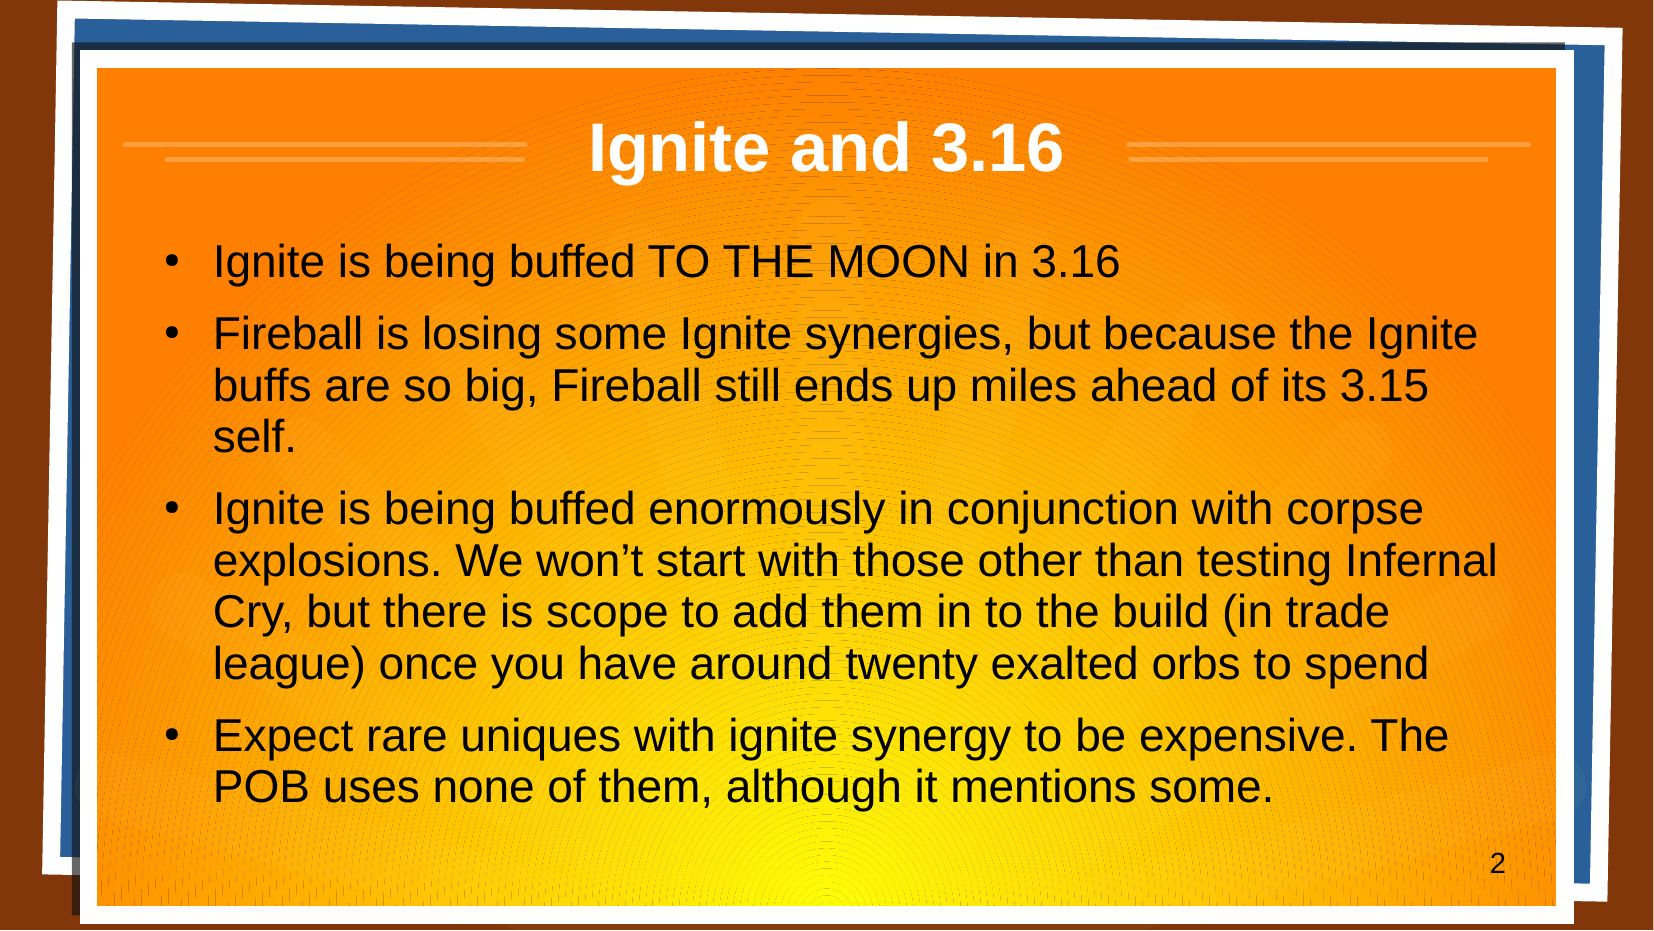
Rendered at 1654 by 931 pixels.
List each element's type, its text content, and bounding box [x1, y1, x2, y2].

title Ignite and 3.16 [531, 73, 1123, 222]
list Ignite is being buffed TO THE MOON in 3.16 Fireball is losing some Ignite synergies, but because the Ignite buffs are so big, Fireball still ends up miles ahead of its 3.15 self. Ignite is being buffed enormously in conjunction with corpse explosions. We won’t start with those other than testing Infernal Cry, but there is scope to add them in to the build (in trade league) once you have around twenty exalted orbs to spend Expect rare uniques with ignite synergy to be expensive. The POB uses none of them, although it mentions some. [147, 236, 1506, 827]
